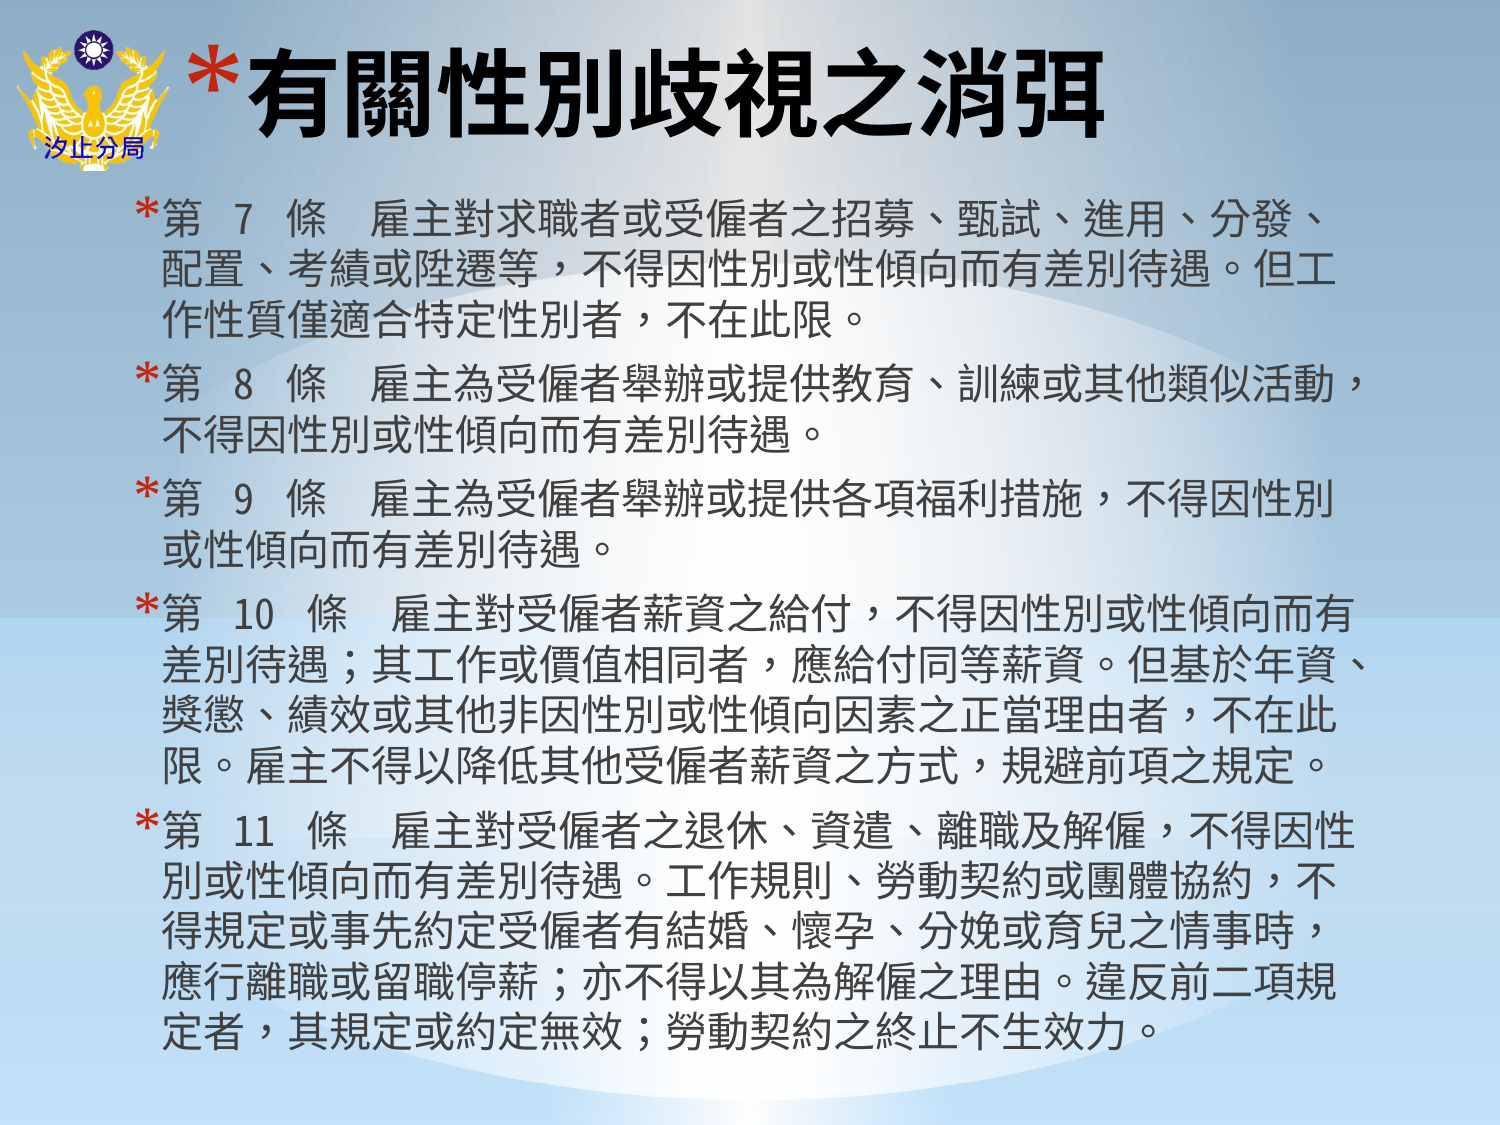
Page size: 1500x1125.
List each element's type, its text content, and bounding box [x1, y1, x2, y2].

list 第 7 條 雇主對求職者或受僱者之招募、甄試、進用、分發、配置、考績或陞遷等，不得因性別或性傾向而有差別待遇。但工作性質僅適合特定性別者，不在此限。 第 8 條 雇主為受僱者舉辦或提供教育、訓練或其他類似活動，不得因性別或性傾向而有差別待遇。 第 9 條 雇主為受僱者舉辦或提供各項福利措施，不得因性別或性傾向而有差別待遇。 第 10 條 雇主對受僱者薪資之給付，不得因性別或性傾向而有差別待遇；其工作或價值相同者，應給付同等薪資。但基於年資、獎懲、績效或其他非因性別或性傾向因素之正當理由者，不在此限。雇主不得以降低其他受僱者薪資之方式，規避前項之規定。 第 11 條 雇主對受僱者之退休、資遣、離職及解僱，不得因性別或性傾向而有差別待遇。工作規則、勞動契約或團體協約，不得規定或事先約定受僱者有結婚、懷孕、分娩或育兒之情事時，應行離職或留職停薪；亦不得以其為解僱之理由。違反前二項規定者，其規定或約定無效；勞動契約之終止不生效力。 [112, 184, 1388, 1083]
title 有關性別歧視之消弭 [168, 25, 1310, 184]
picture [15, 30, 172, 171]
